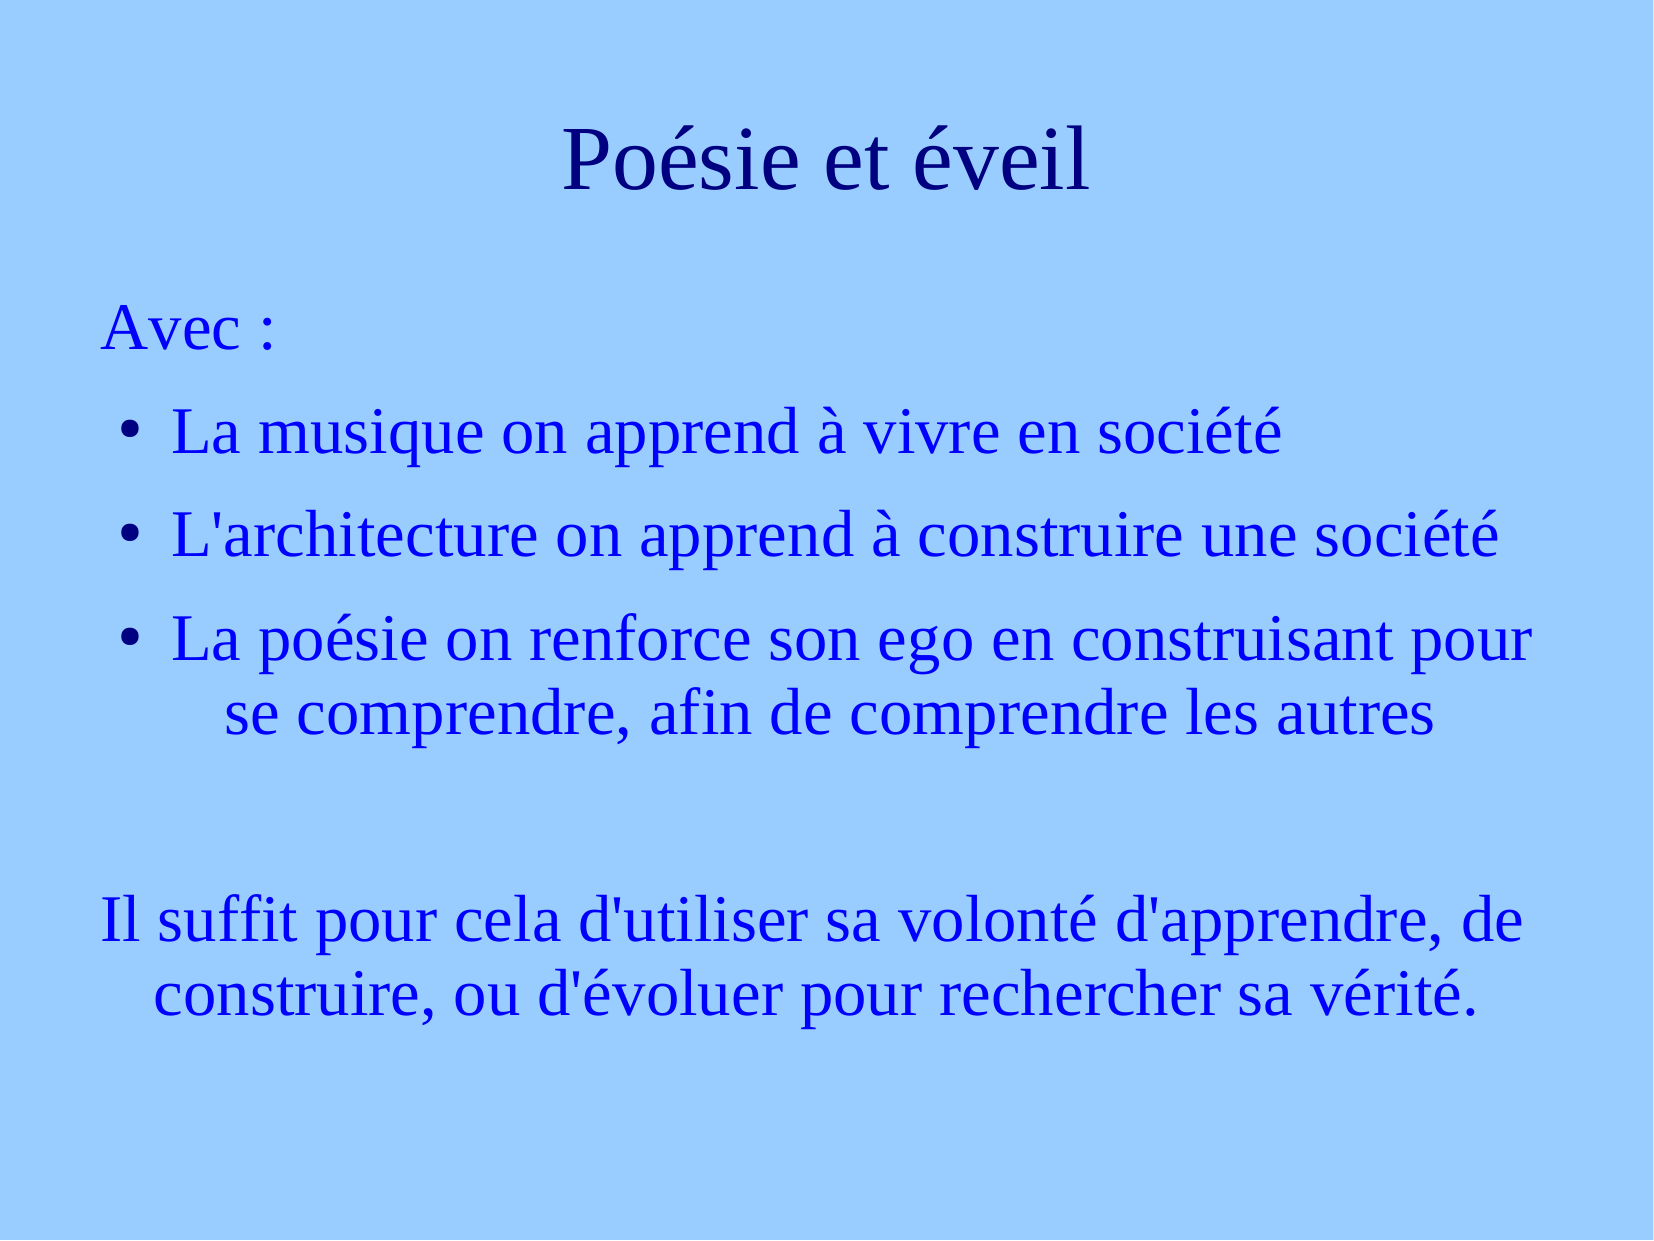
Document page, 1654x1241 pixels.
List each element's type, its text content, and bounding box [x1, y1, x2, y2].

list Avec : La musique on apprend à vivre en société L'architecture on apprend à construire une société La poésie on renforce son ego en construisant pour se comprendre, afin de comprendre les autres Il suffit pour cela d'utiliser sa volonté d'apprendre, de construire, ou d'évoluer pour rechercher sa vérité. [82, 290, 1571, 1031]
title Poésie et éveil [82, 55, 1571, 263]
